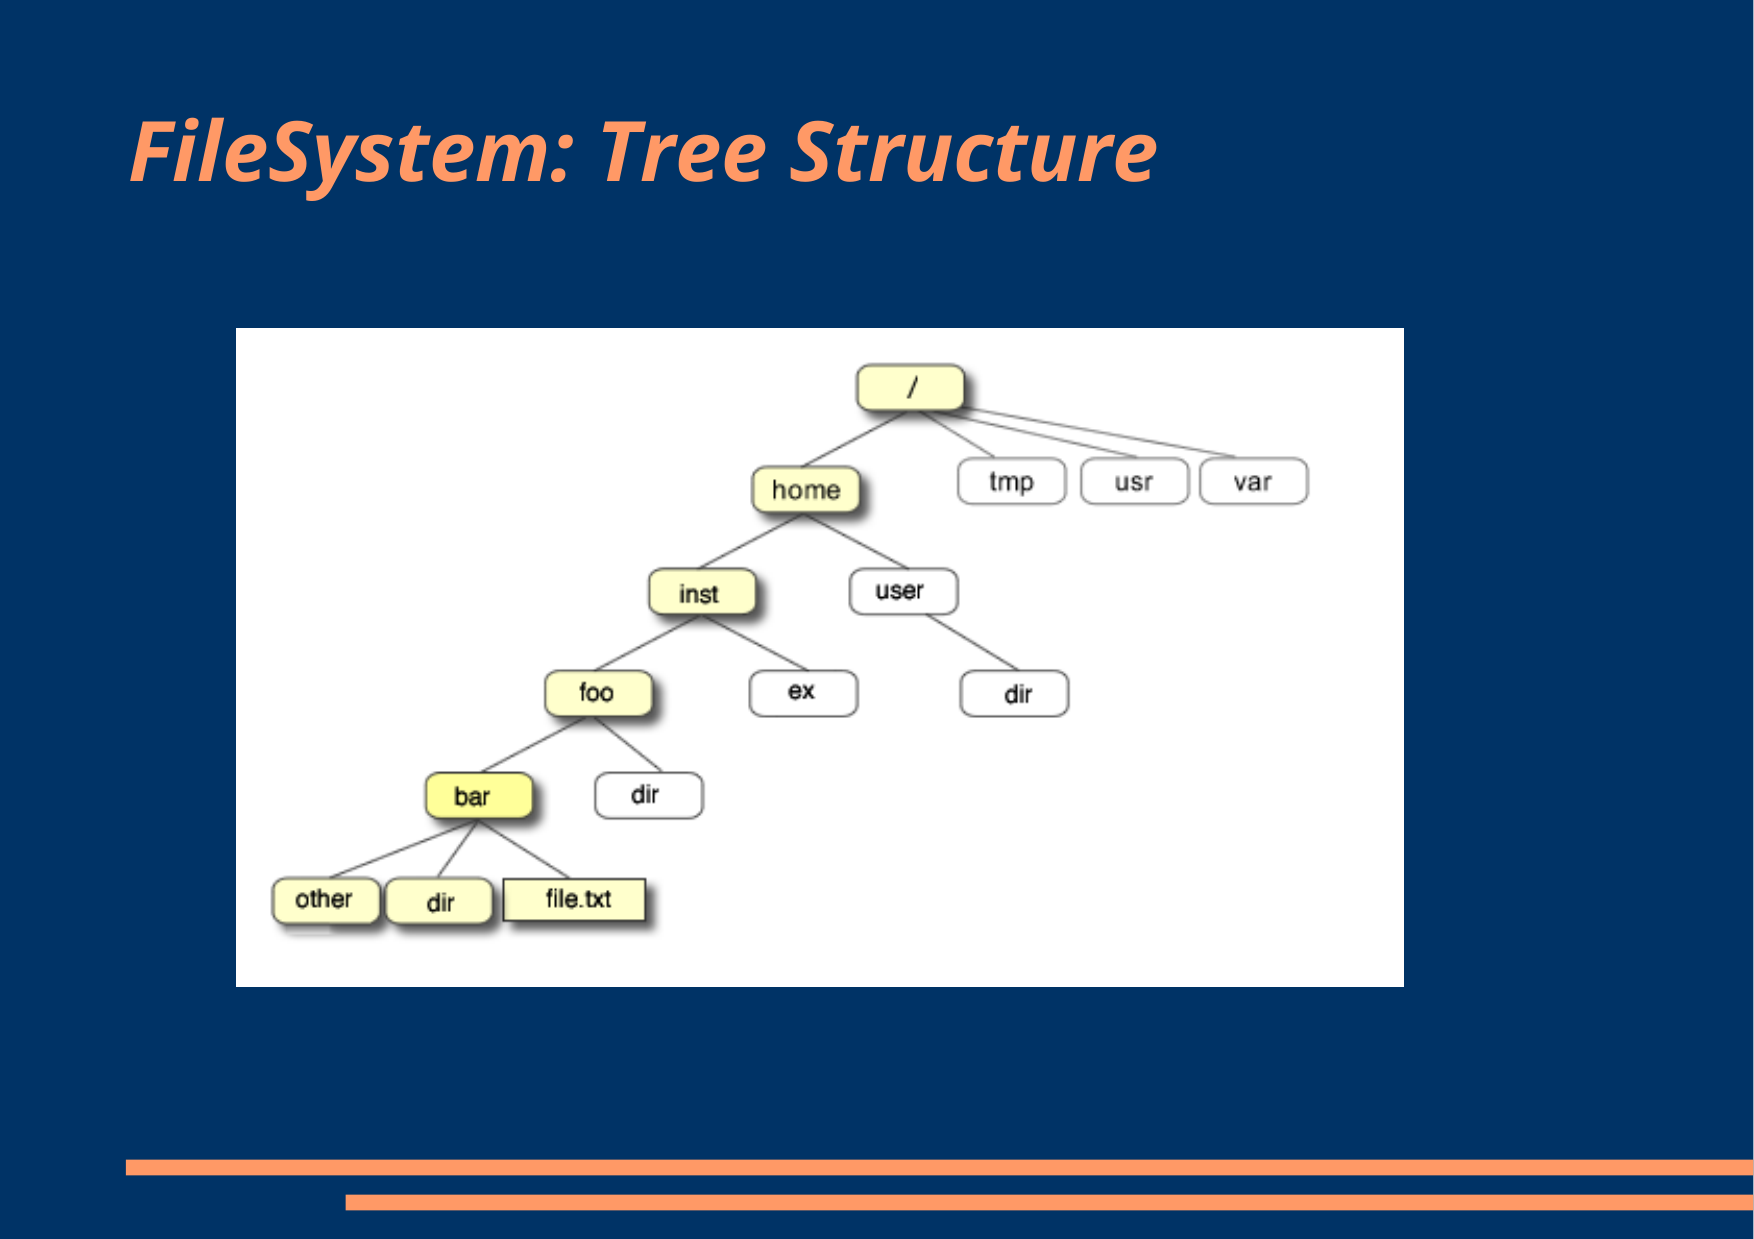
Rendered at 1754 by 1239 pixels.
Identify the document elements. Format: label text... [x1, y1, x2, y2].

picture [236, 328, 1404, 987]
title FileSystem: Tree Structure [128, 46, 1627, 253]
